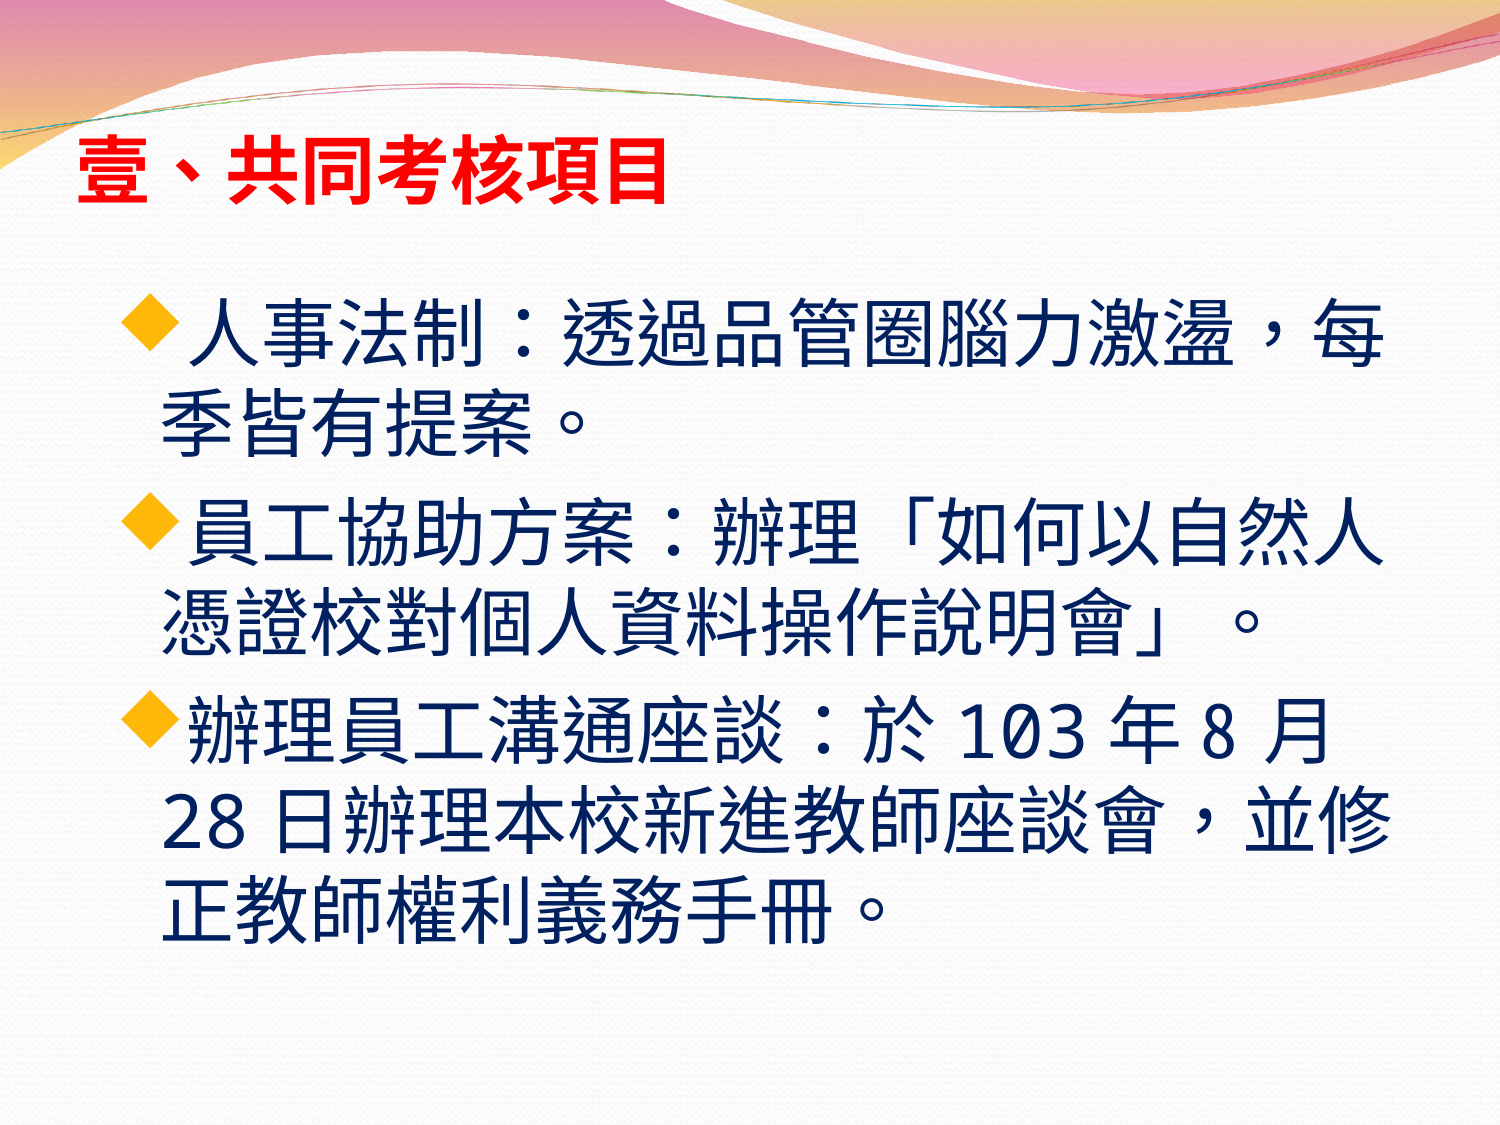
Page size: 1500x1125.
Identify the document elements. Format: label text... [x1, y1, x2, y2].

title 壹、共同考核項目 [75, 115, 1426, 304]
list 人事法制：透過品管圈腦力激盪，每季皆有提案。 員工協助方案：辦理「如何以自然人憑證校對個人資料操作說明會」。 辦理員工溝通座談：於103年8月28日辦理本校新進教師座談會，並修正教師權利義務手冊。 [100, 278, 1451, 999]
picture [0, 0, 1500, 1125]
